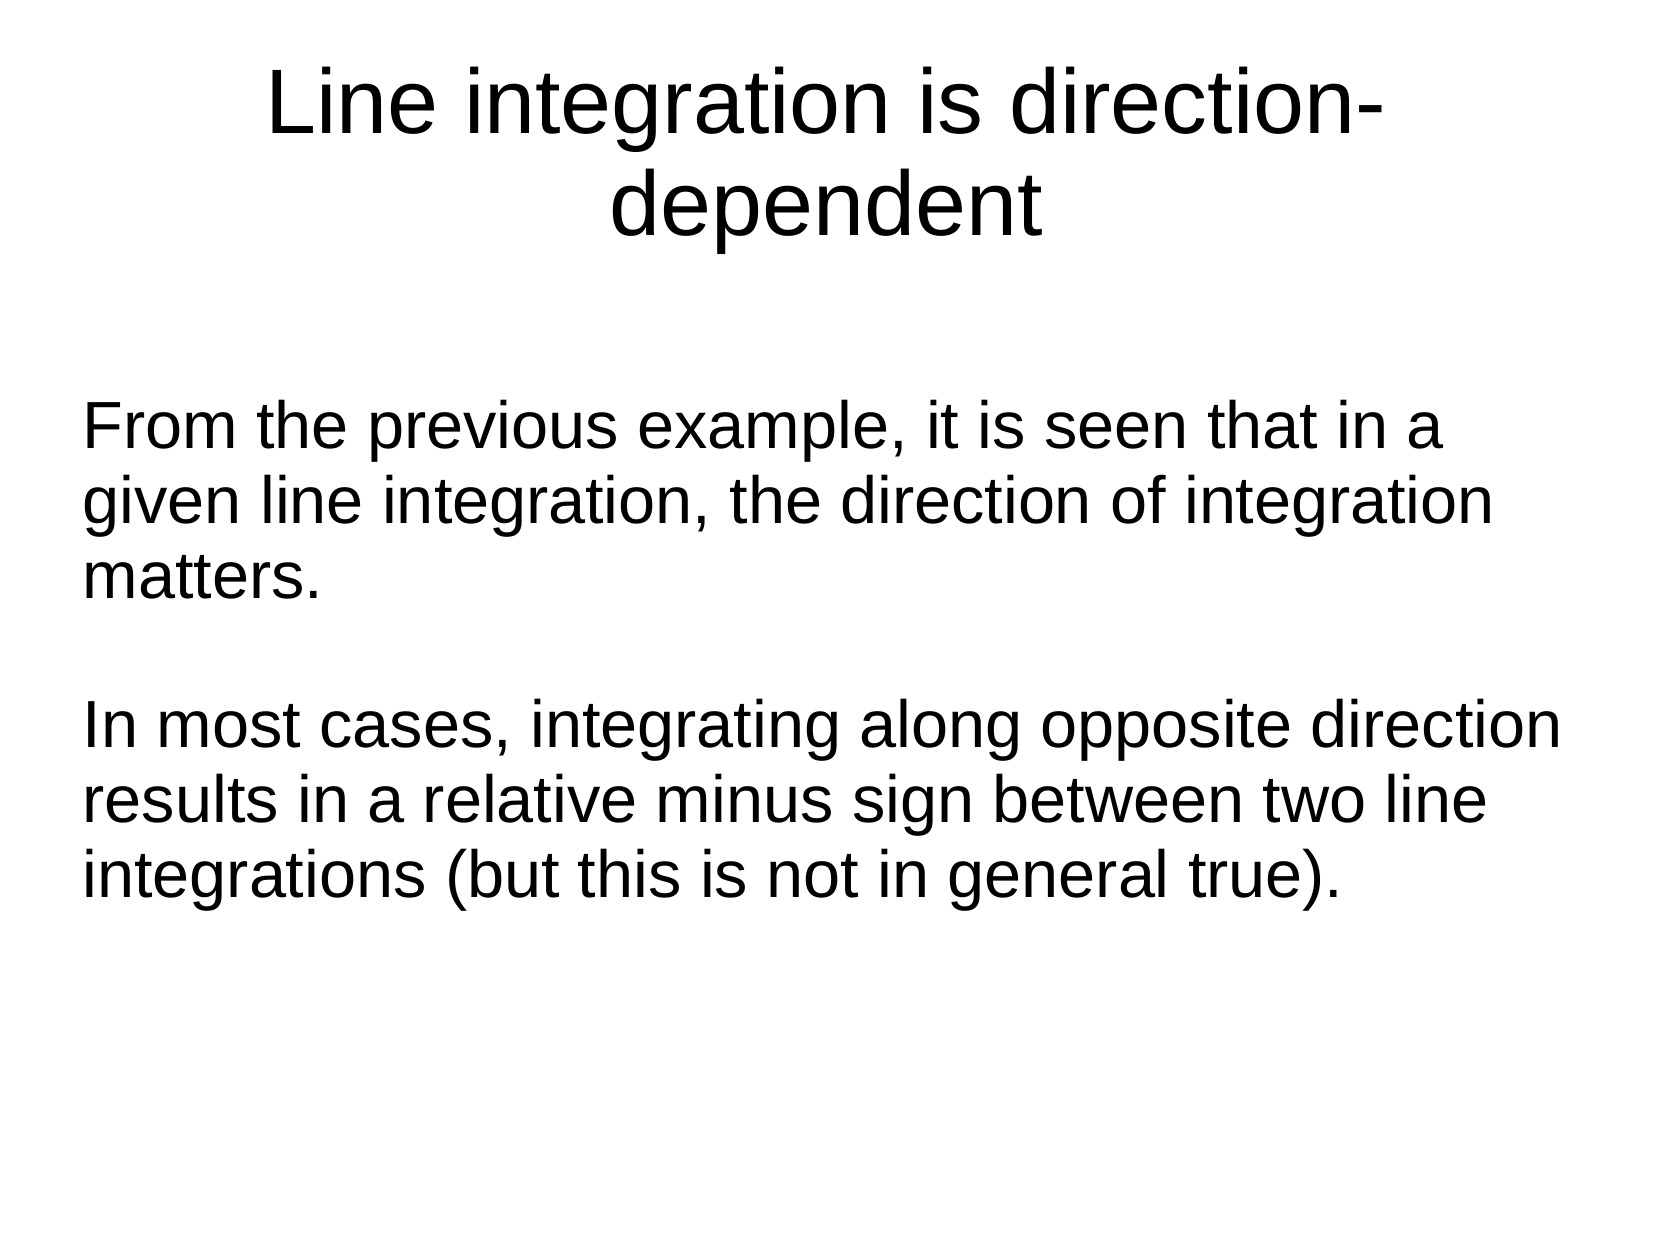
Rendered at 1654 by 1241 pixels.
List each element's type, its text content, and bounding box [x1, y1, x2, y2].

title Line integration is direction-dependent [82, 49, 1571, 257]
subtitle From the previous example, it is seen that in a given line integration, the direction of integration matters. In most cases, integrating along opposite direction results in a relative minus sign between two line integrations (but this is not in general true). [82, 290, 1571, 1010]
